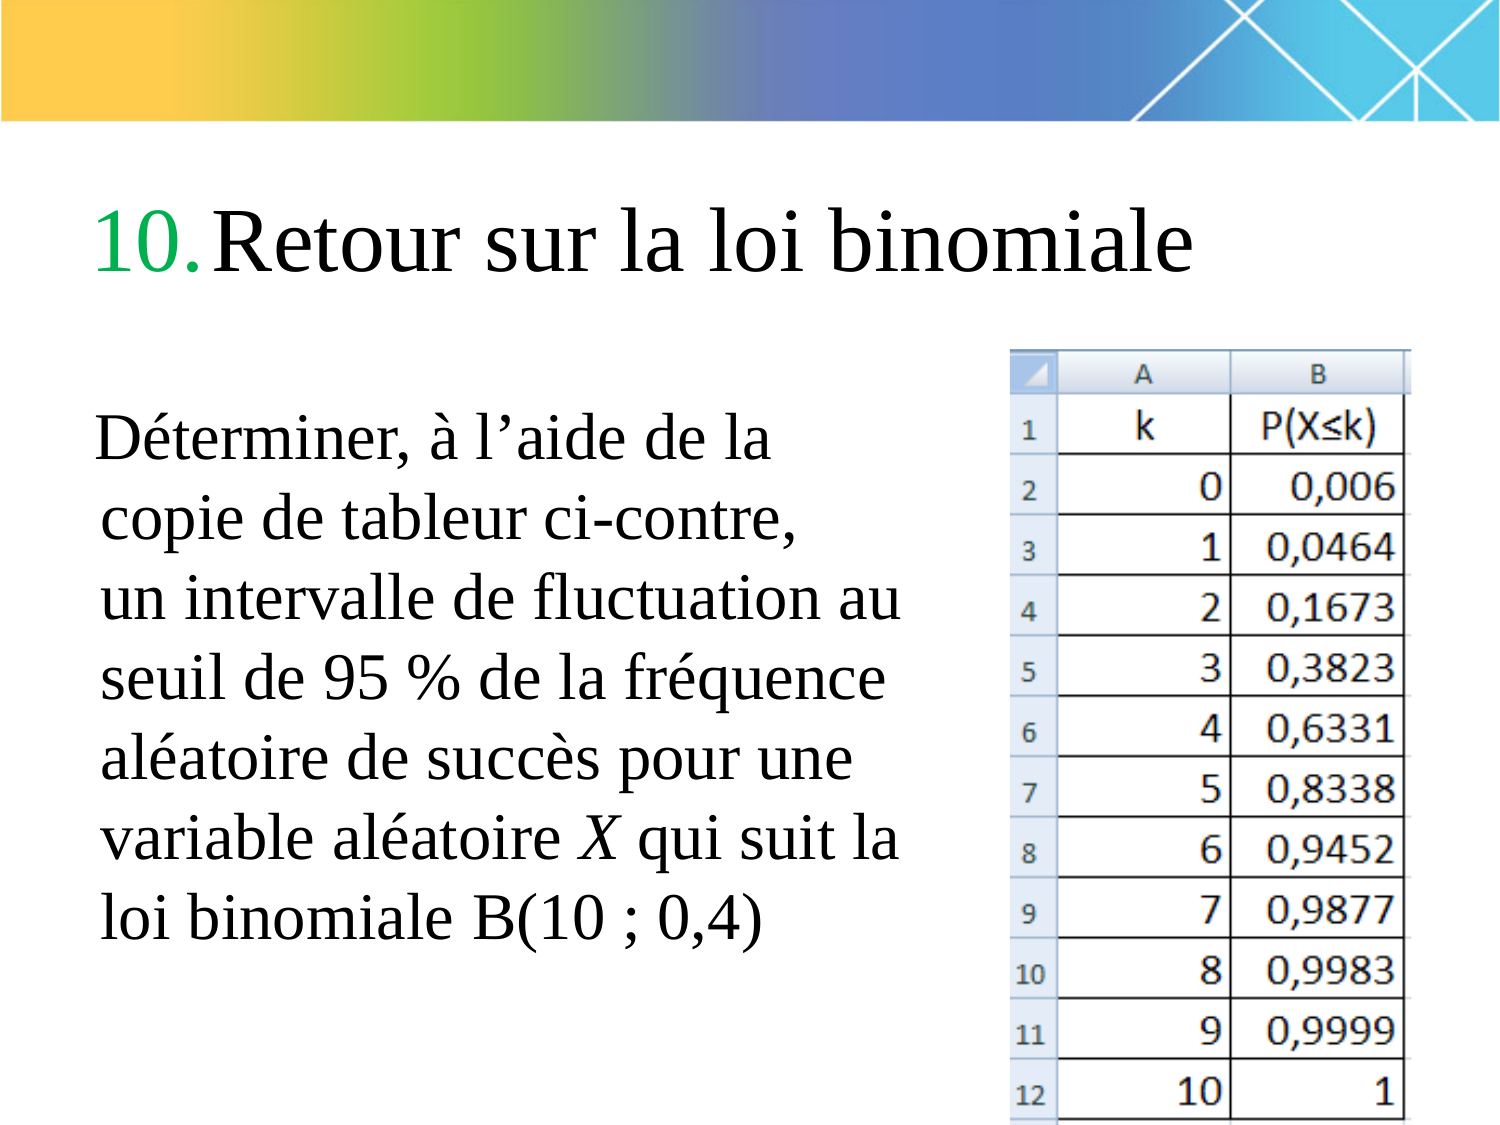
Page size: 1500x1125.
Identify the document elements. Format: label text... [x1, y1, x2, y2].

text_box Déterminer, à l’aide de la copie de tableur ci-contre, un intervalle de fluctuation au seuil de 95 % de la fréquence aléatoire de succès pour une variable aléatoire X qui suit la loi binomiale B(10 ; 0,4) [29, 385, 940, 967]
picture [1009, 349, 1412, 1125]
title Retour sur la loi binomiale [75, 164, 1426, 305]
